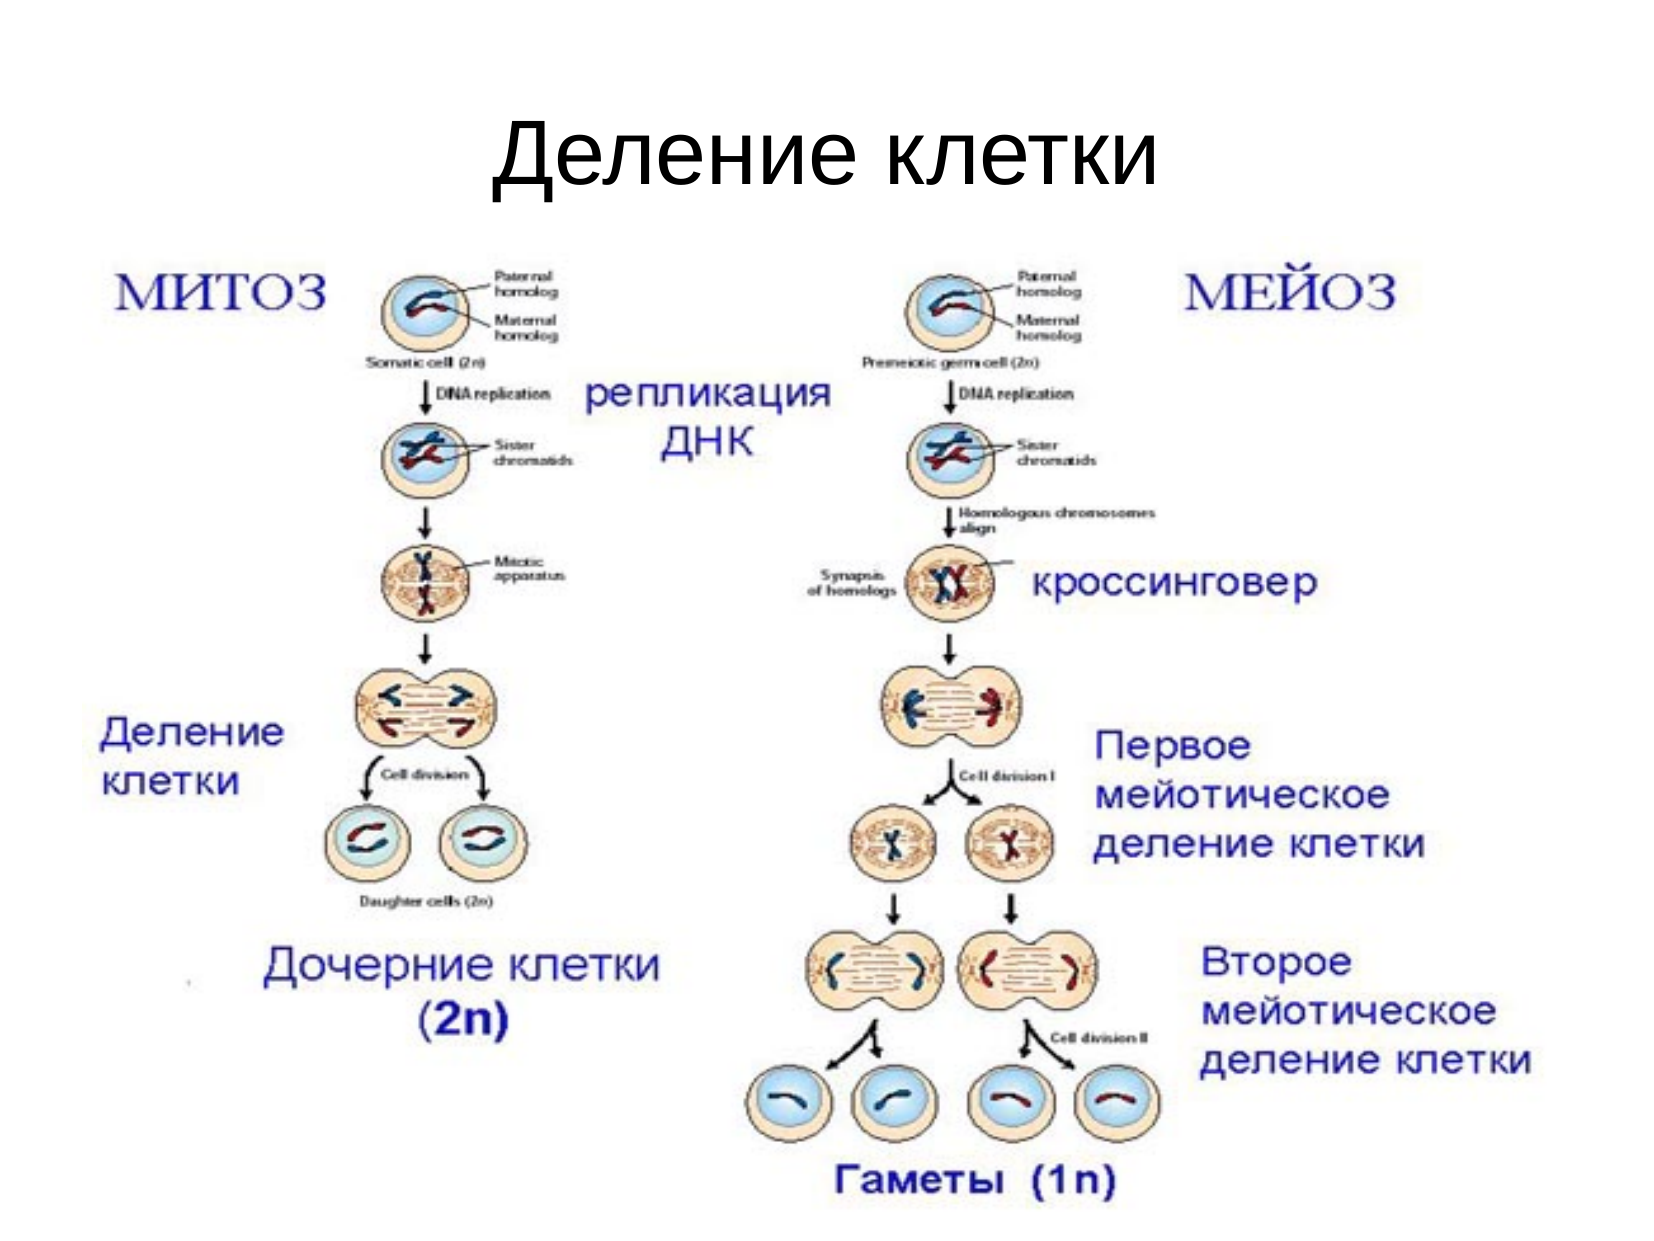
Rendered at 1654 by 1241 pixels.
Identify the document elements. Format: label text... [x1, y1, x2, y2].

picture [82, 236, 1595, 1241]
title Деление клетки [82, 49, 1571, 236]
